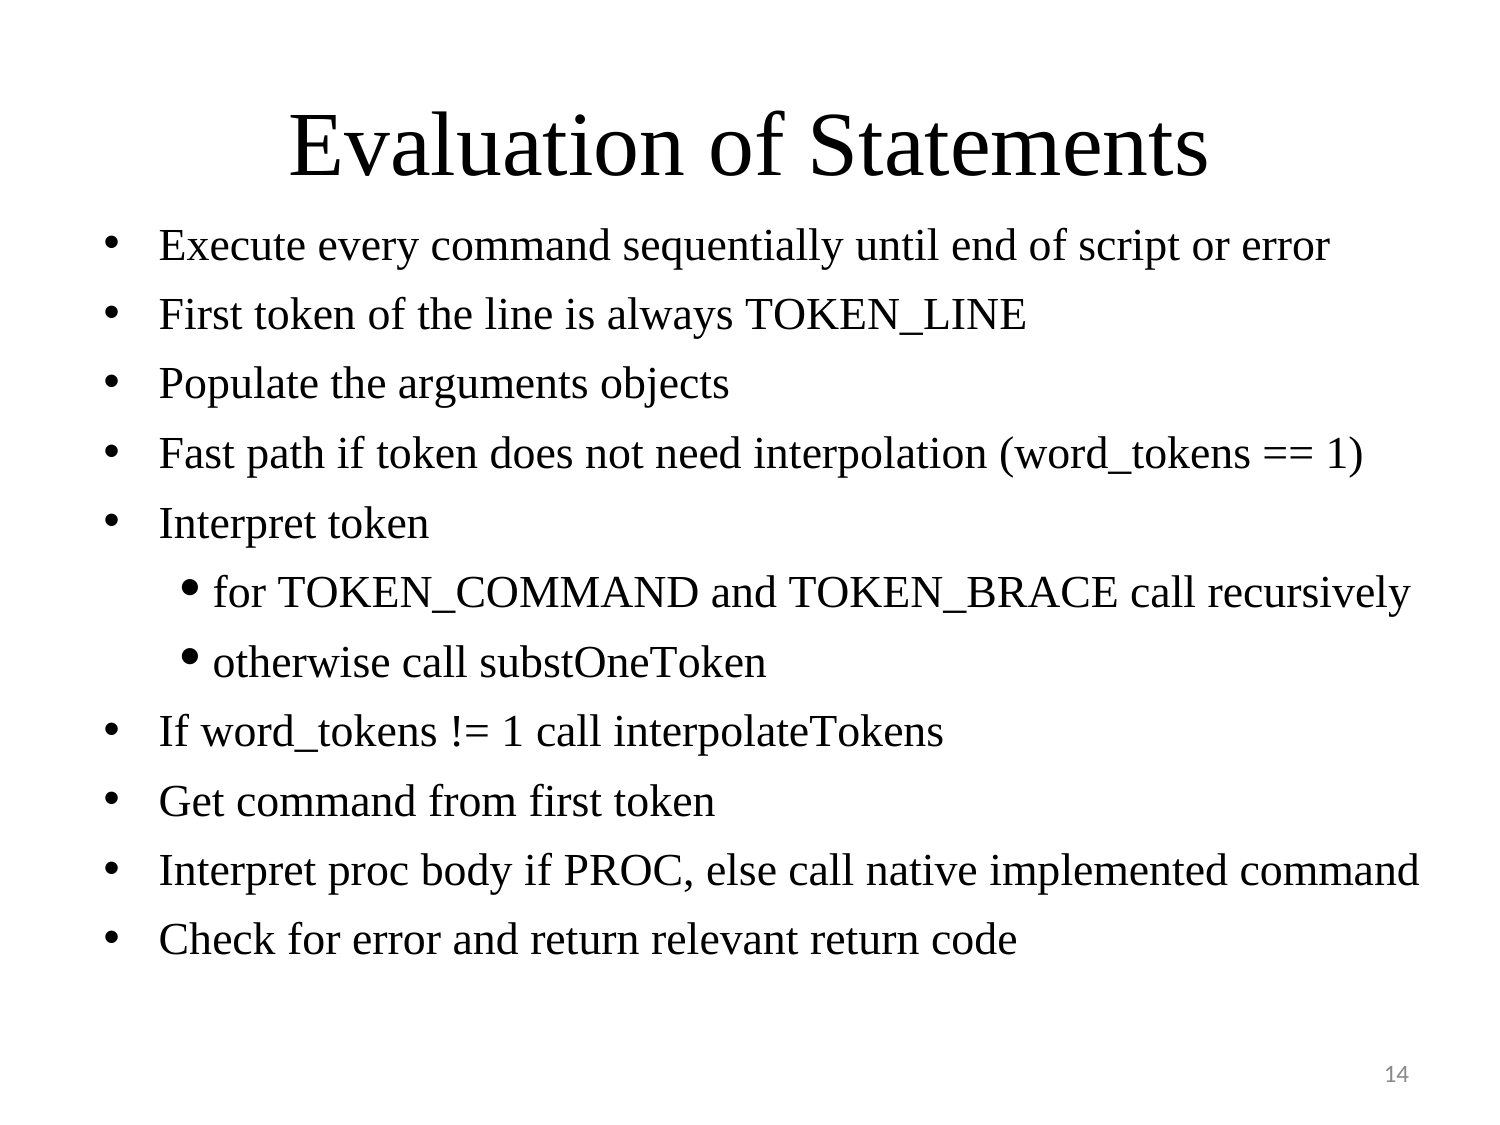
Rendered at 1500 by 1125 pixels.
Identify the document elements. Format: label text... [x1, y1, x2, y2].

text_box Execute every command sequentially until end of script or error First token of the line is always TOKEN_LINE Populate the arguments objects Fast path if token does not need interpolation (word_tokens == 1) Interpret token for TOKEN_COMMAND and TOKEN_BRACE call recursively otherwise call substOneToken If word_tokens != 1 call interpolateTokens Get command from first token Interpret proc body if PROC, else call native implemented command Check for error and return relevant return code [88, 206, 1439, 975]
text_box Evaluation of Statements‏ [75, 45, 1426, 233]
